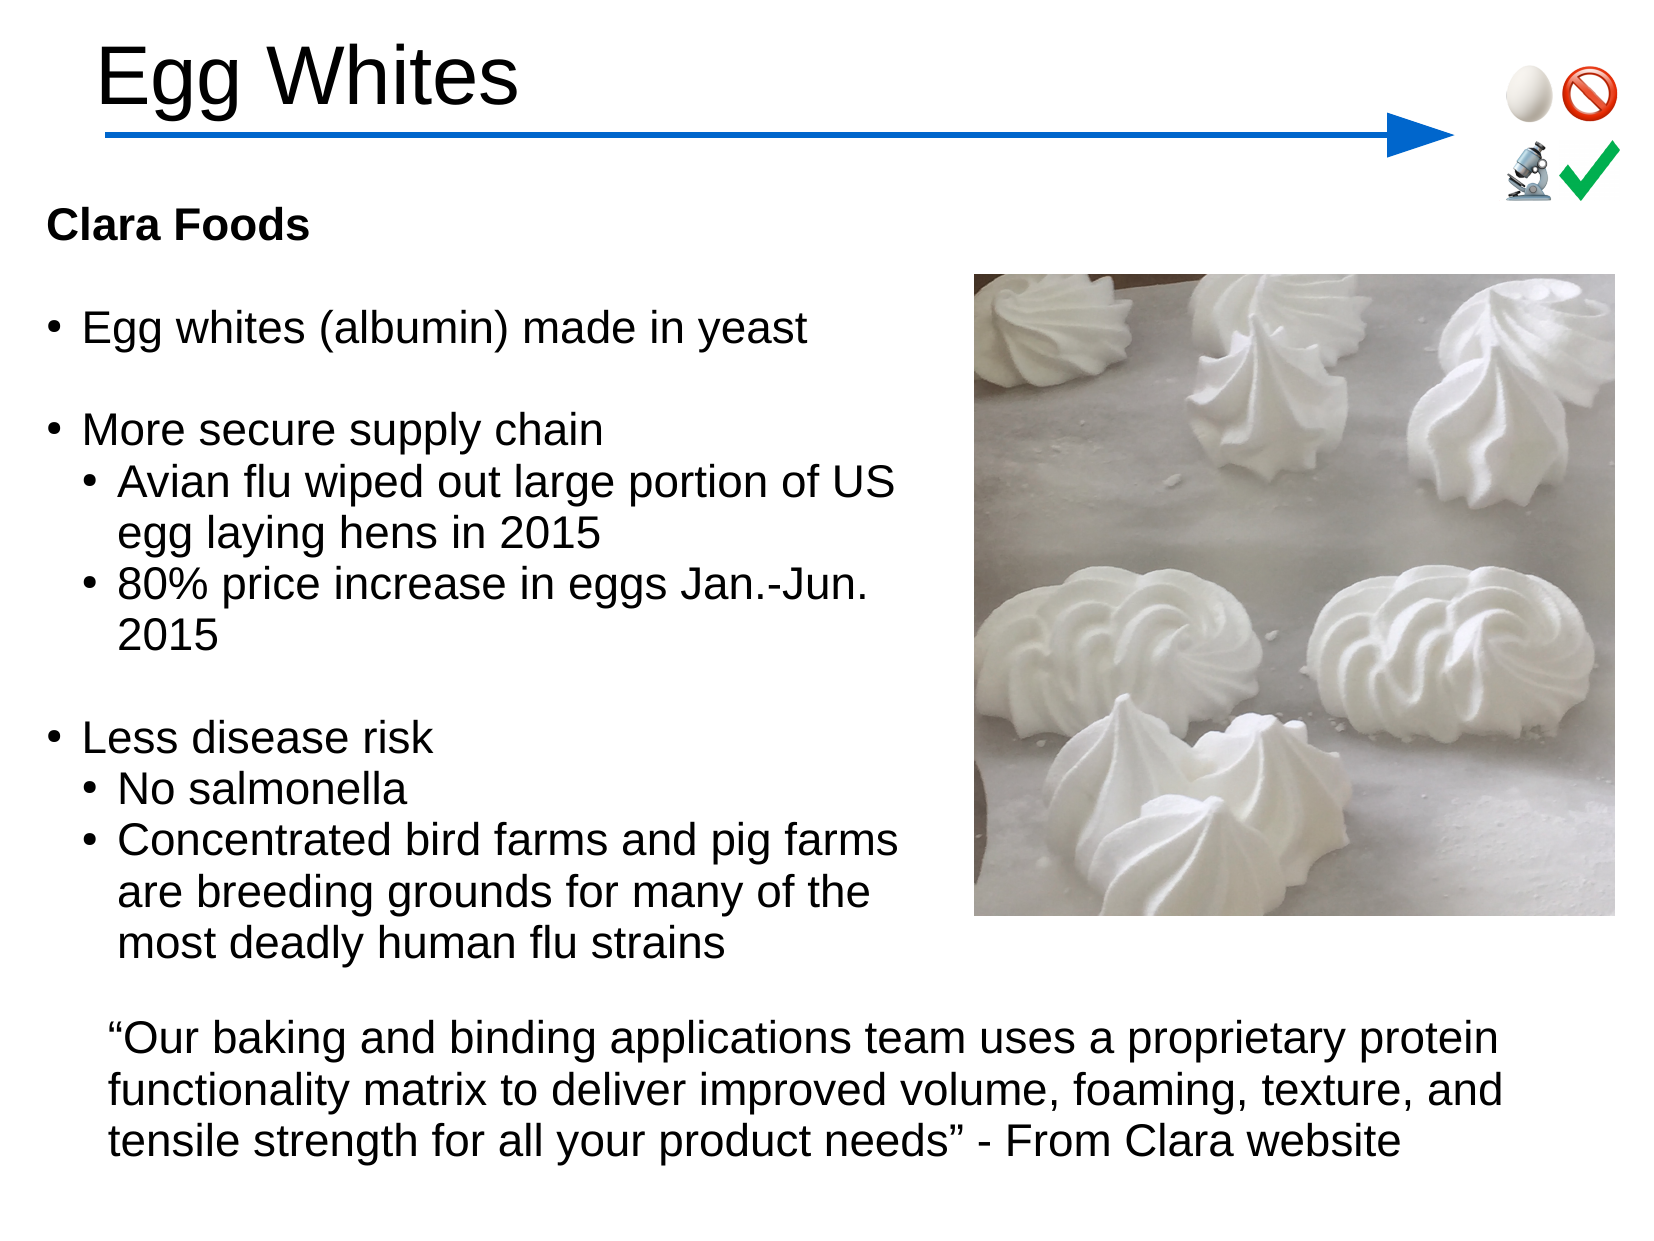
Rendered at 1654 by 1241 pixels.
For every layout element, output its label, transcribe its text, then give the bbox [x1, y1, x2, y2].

picture [974, 274, 1615, 916]
text_box “Our baking and binding applications team uses a proprietary protein functionality matrix to deliver improved volume, foaming, texture, and tensile strength for all your product needs” - From Clara website [93, 1005, 1533, 1225]
text_box Egg Whites [63, 5, 1380, 240]
text_box Clara Foods Egg whites (albumin) made in yeast More secure supply chain Avian flu wiped out large portion of US egg laying hens in 2015 80% price increase in eggs Jan.-Jun. 2015 Less disease risk No salmonella Concentrated bird farms and pig farms are breeding grounds for many of the most deadly human flu strains [14, 175, 975, 1203]
picture [1499, 140, 1620, 201]
picture [1499, 63, 1620, 124]
